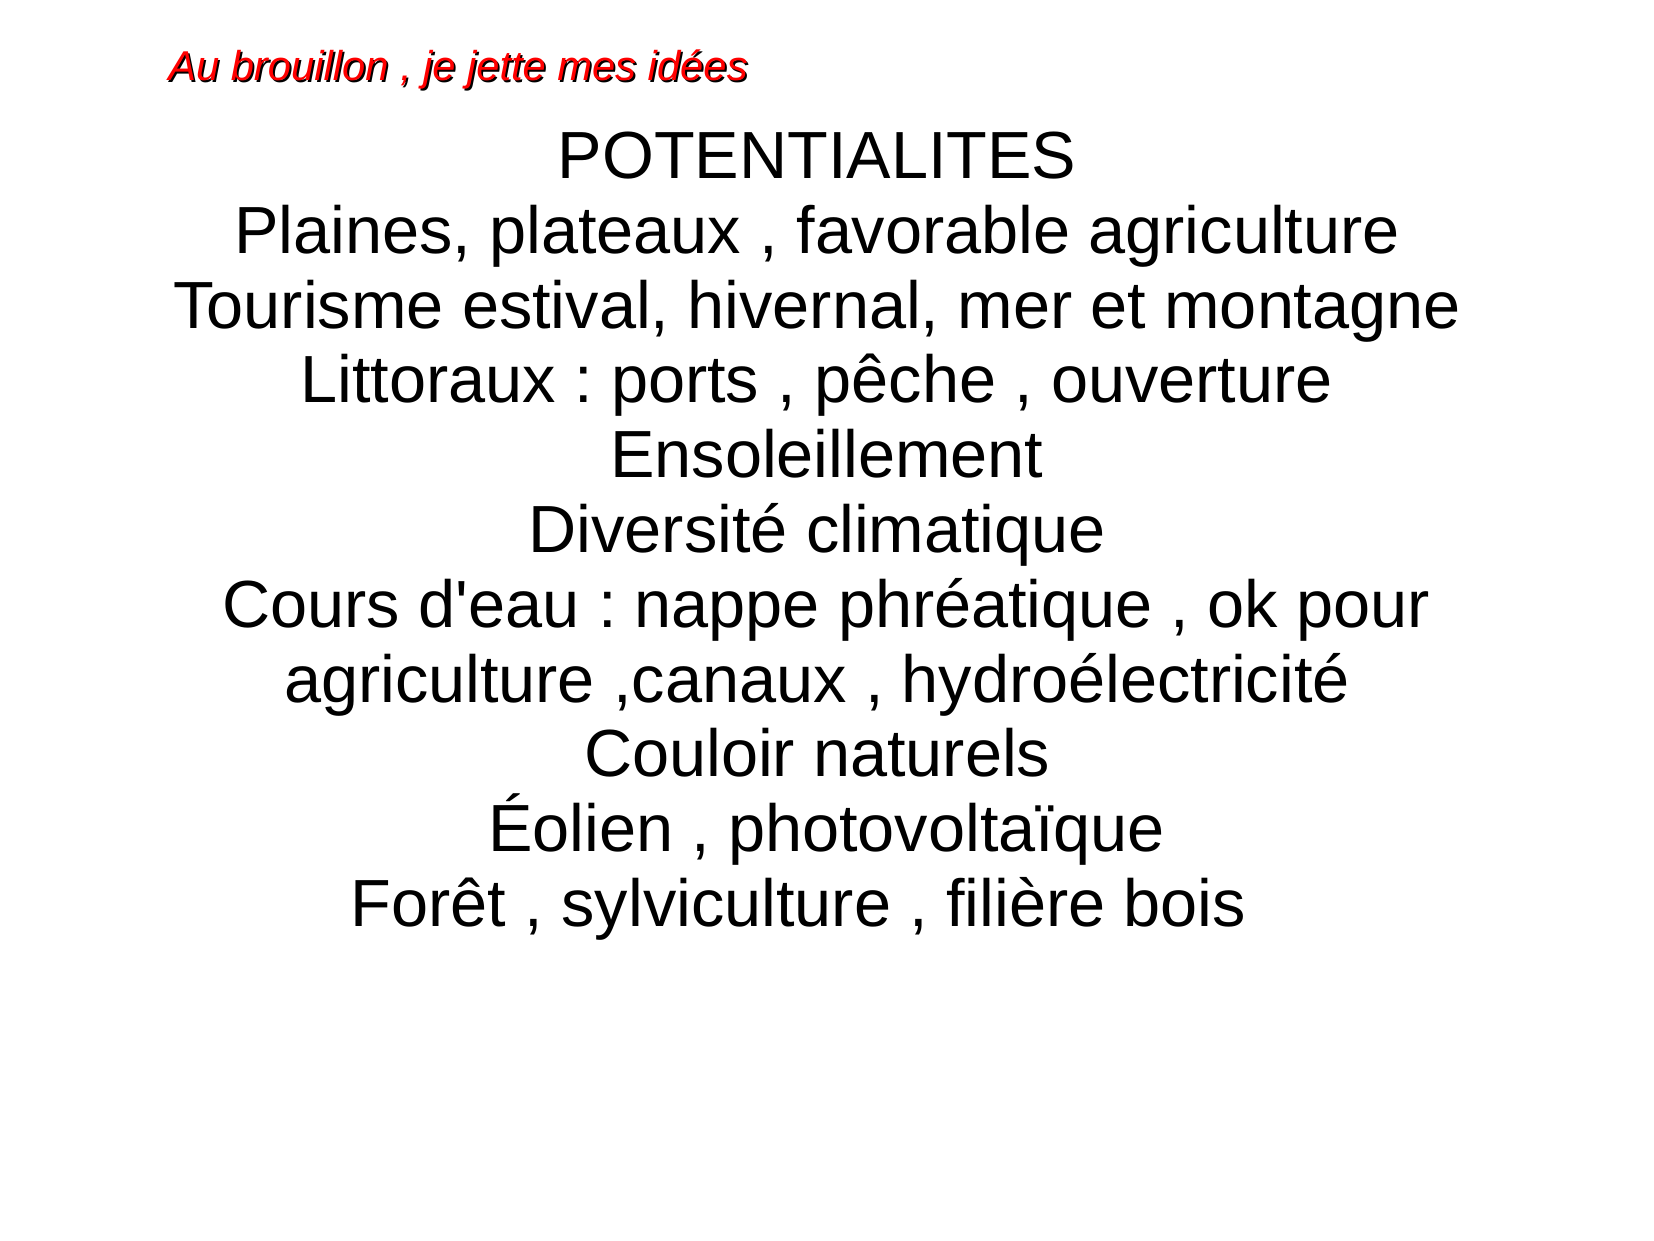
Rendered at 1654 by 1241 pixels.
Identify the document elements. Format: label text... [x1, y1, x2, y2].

text_box Au brouillon , je jette mes idées [153, 35, 1276, 97]
subtitle POTENTIALITES Plaines, plateaux , favorable agriculture Tourisme estival, hivernal, mer et montagne Littoraux : ports , pêche , ouverture Ensoleillement Diversité climatique Cours d'eau : nappe phréatique , ok pour agriculture ,canaux , hydroélectricité Couloir naturels Éolien , photovoltaïque Forêt , sylviculture , filière bois [82, 49, 1571, 1010]
